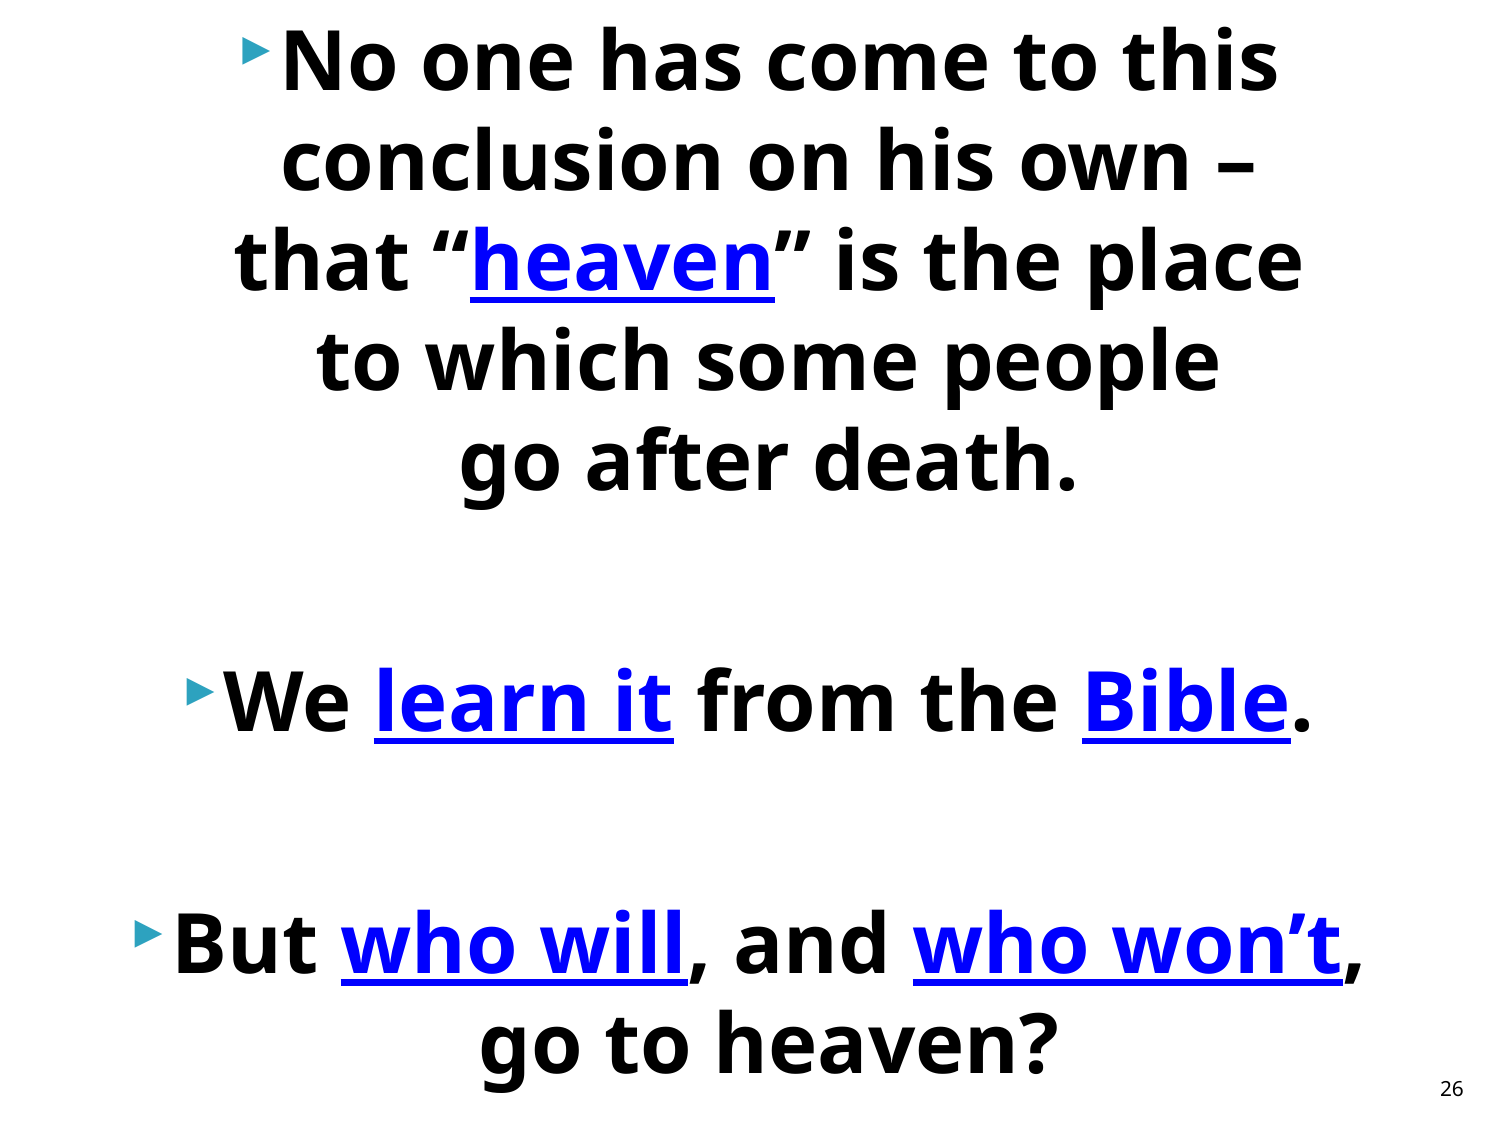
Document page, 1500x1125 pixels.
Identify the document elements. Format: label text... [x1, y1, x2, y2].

list No one has come to this conclusion on his own – that “heaven” is the place to which some people go after death. We learn it from the Bible. But who will, and who won’t, go to heaven? [0, 0, 1500, 1125]
slide_number <number> [1418, 1051, 1479, 1112]
